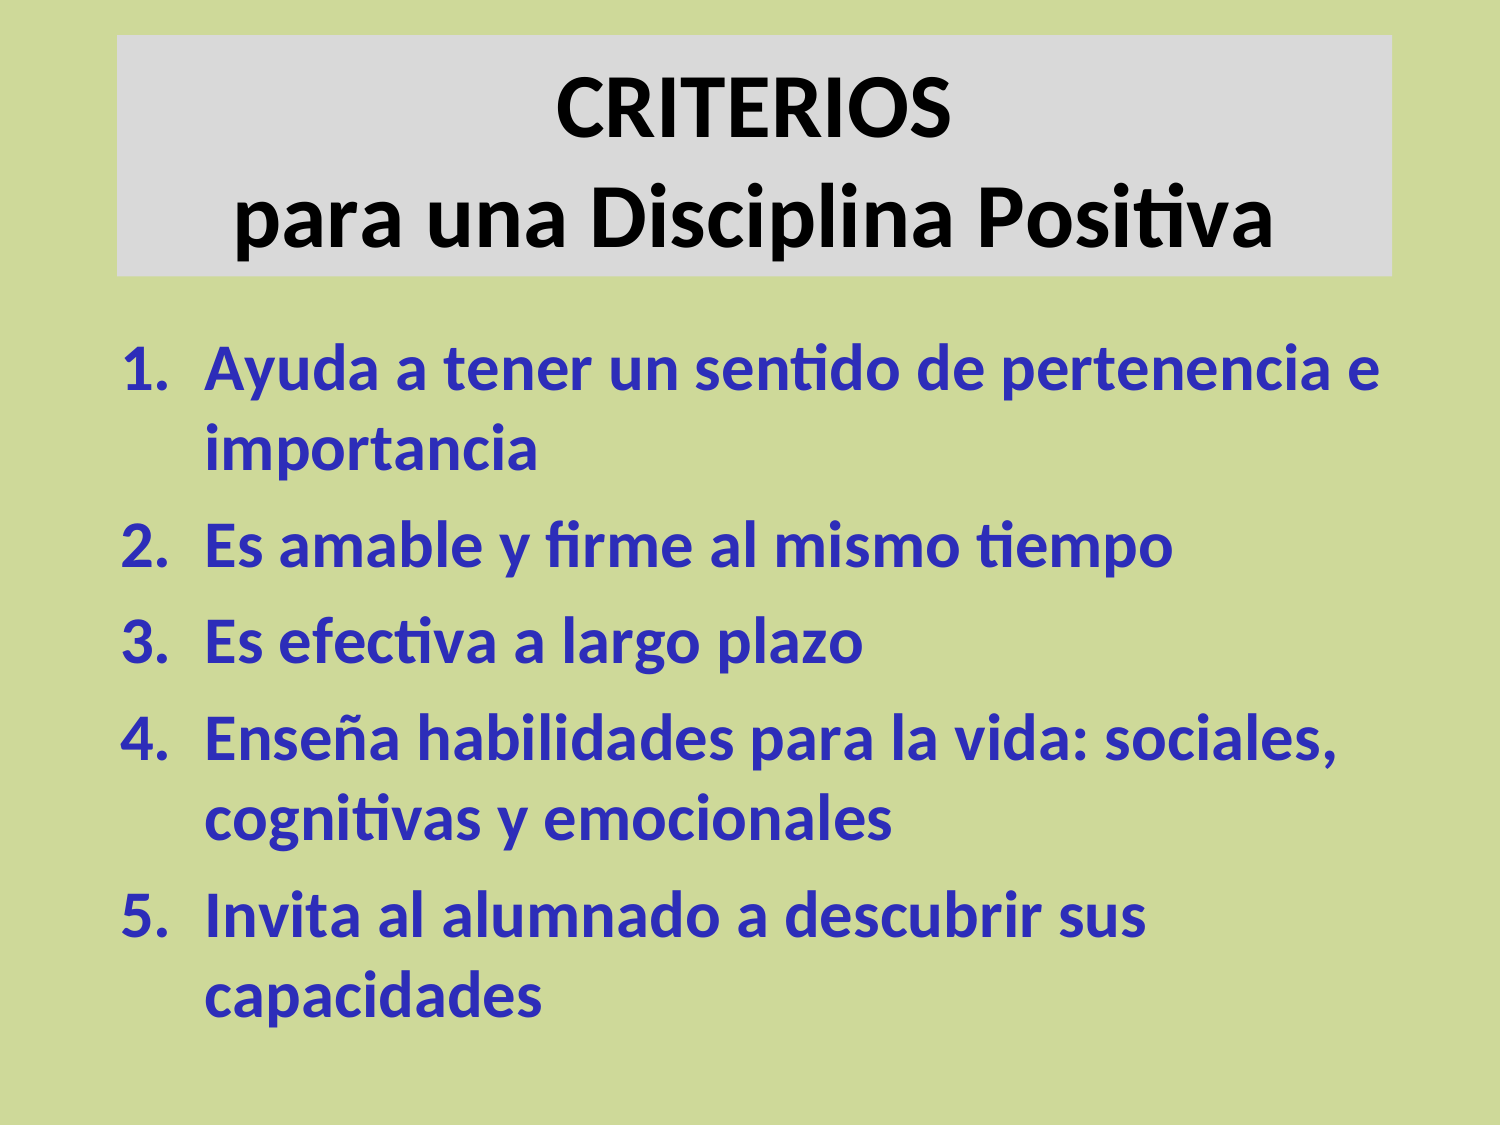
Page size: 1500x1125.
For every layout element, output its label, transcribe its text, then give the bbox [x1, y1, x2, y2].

title CRITERIOS para una Disciplina Positiva [117, 35, 1393, 277]
text_box Ayuda a tener un sentido de pertenencia e importancia Es amable y firme al mismo tiempo Es efectiva a largo plazo Enseña habilidades para la vida: sociales, cognitivas y emocionales Invita al alumnado a descubrir sus capacidades [105, 316, 1407, 1043]
